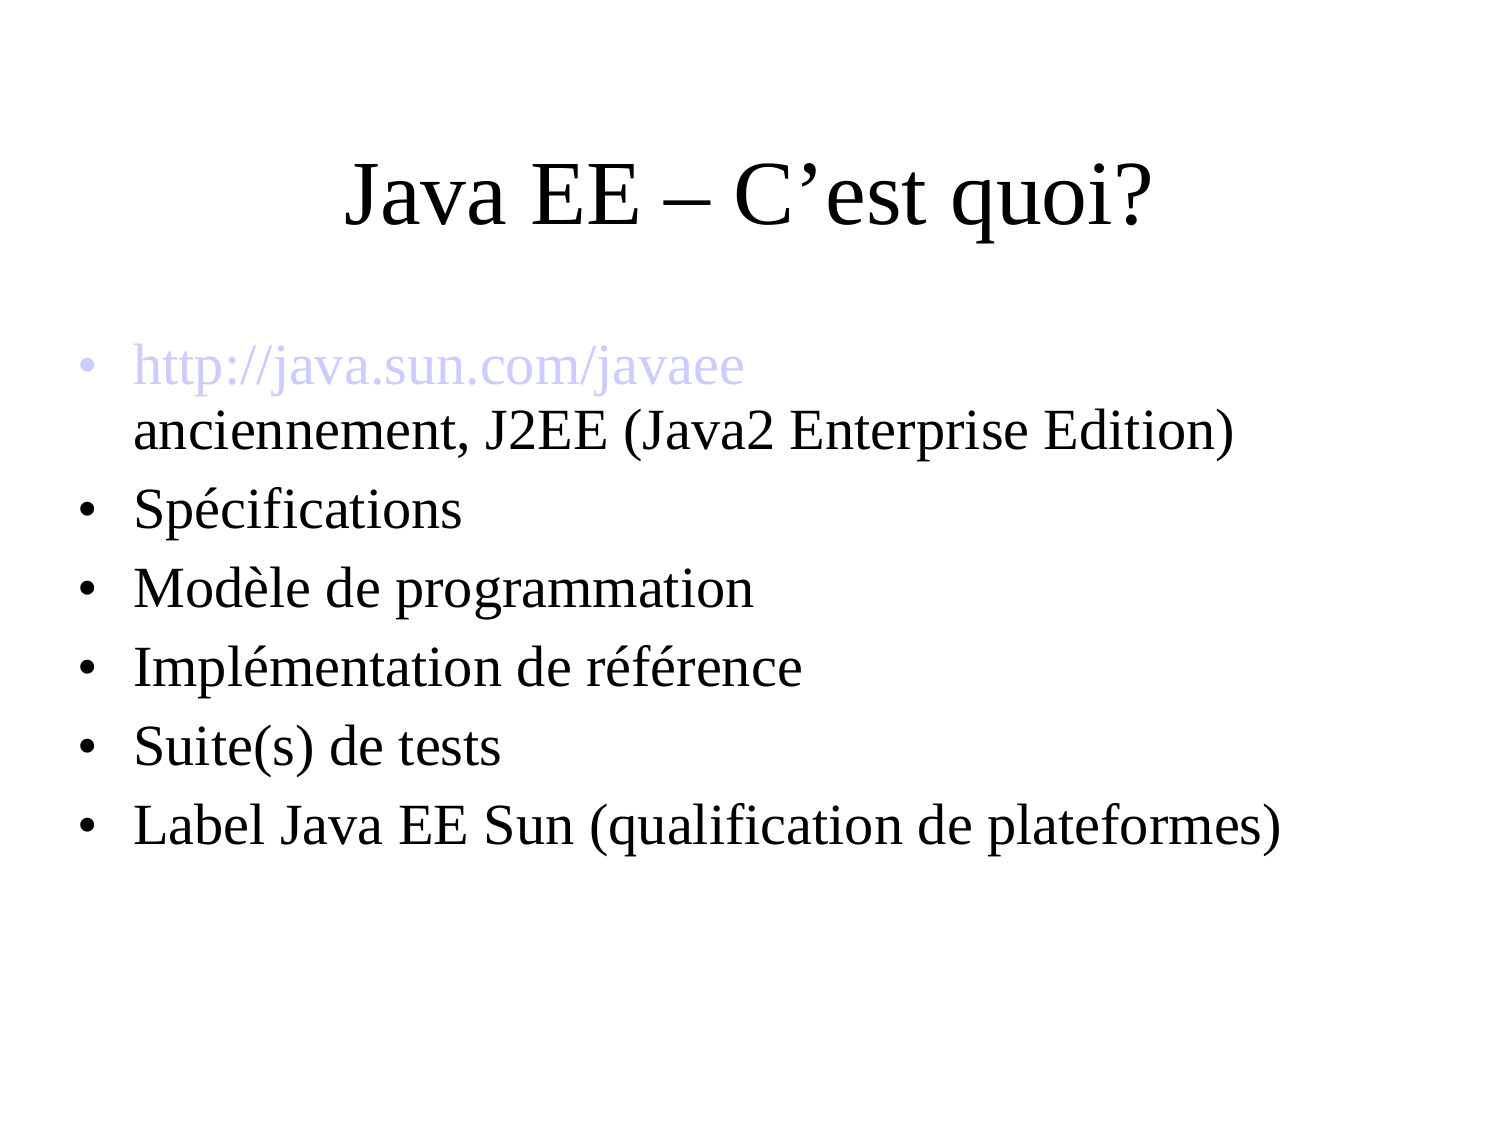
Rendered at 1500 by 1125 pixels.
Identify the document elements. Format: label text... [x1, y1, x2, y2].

list http://java.sun.com/javaee anciennement, J2EE (Java2 Enterprise Edition) Spécifications Modèle de programmation Implémentation de référence Suite(s) de tests Label Java EE Sun (qualification de plateformes) [62, 324, 1388, 1001]
title Java EE – C’est quoi? [112, 99, 1388, 288]
